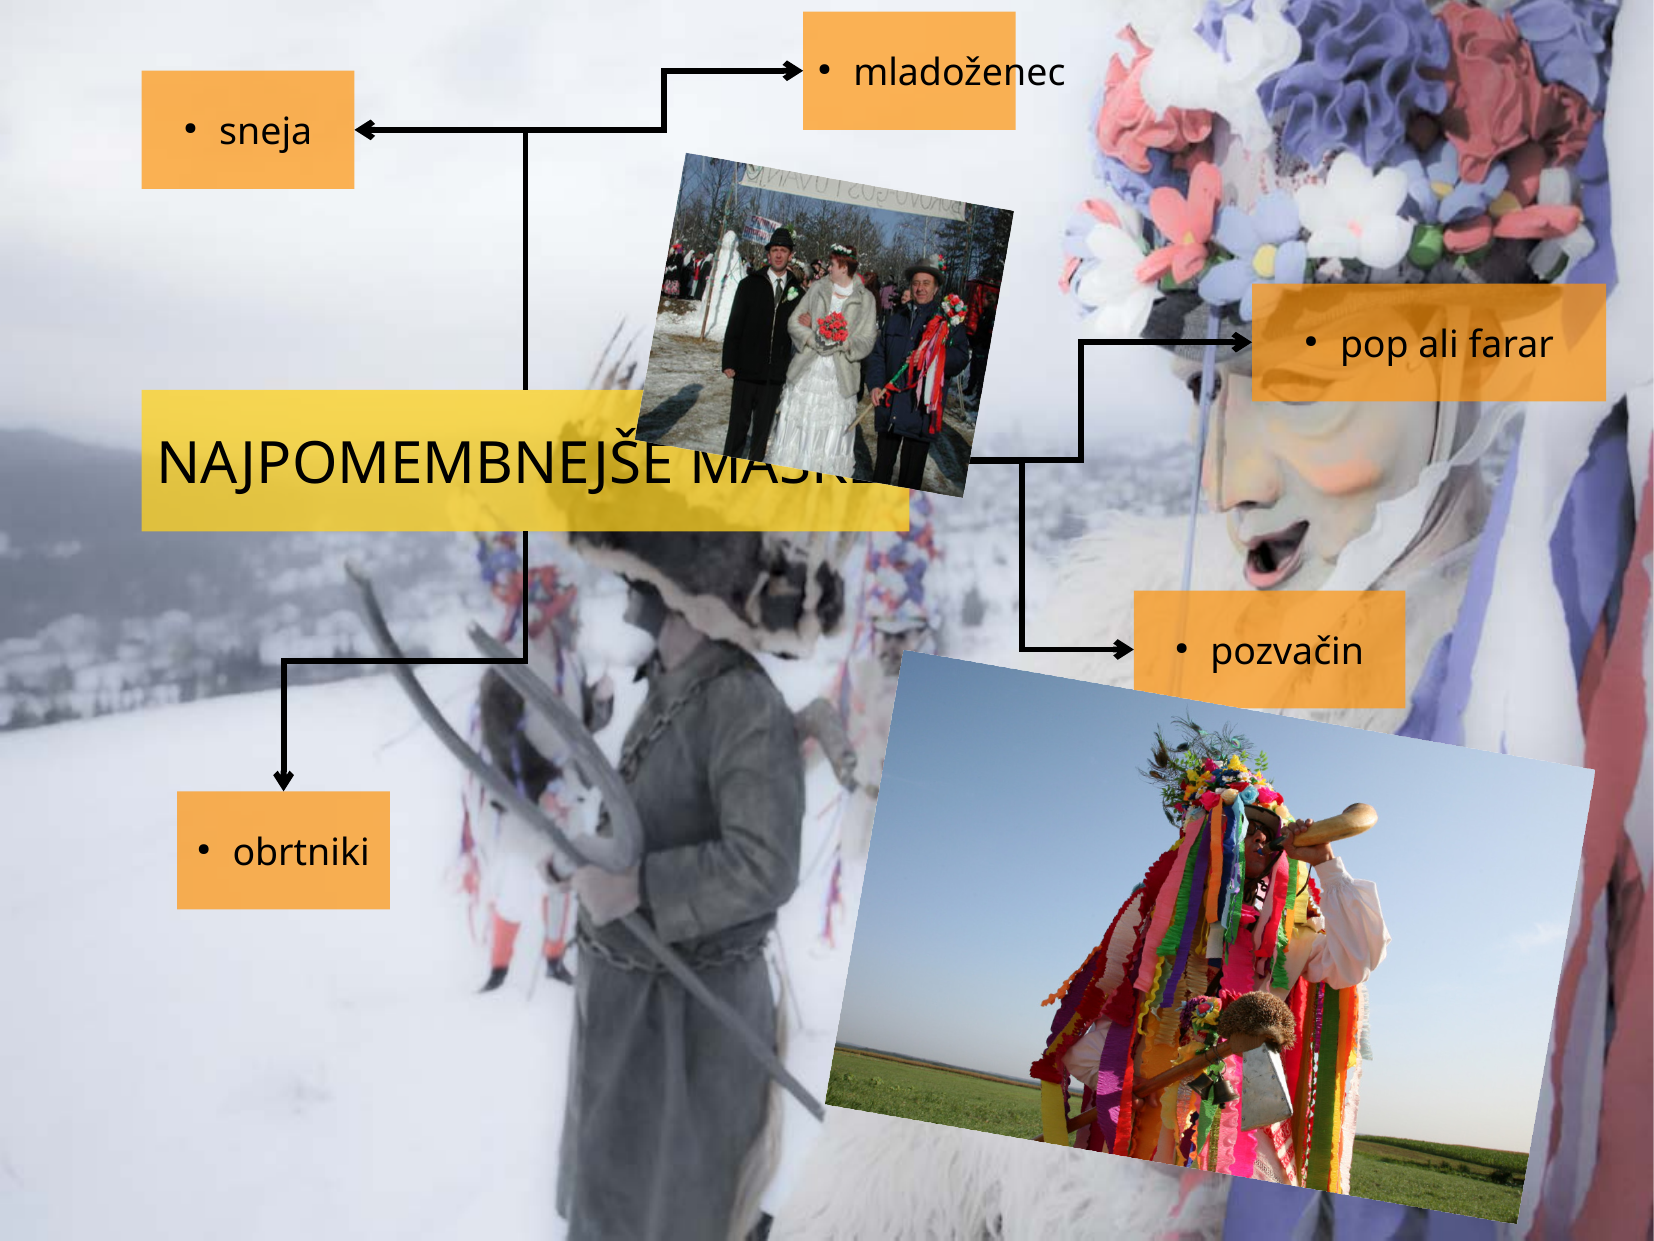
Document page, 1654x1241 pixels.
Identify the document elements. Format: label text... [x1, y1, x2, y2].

text_box NAJPOMEMBNEJŠE MASKE [141, 389, 910, 532]
text_box mladoženec [803, 11, 1016, 130]
text_box pozvačin [1133, 590, 1406, 709]
text_box sneja [141, 70, 355, 189]
text_box obrtniki [177, 791, 390, 910]
text_box pop ali farar [1252, 283, 1607, 402]
picture [0, 0, 1654, 1241]
